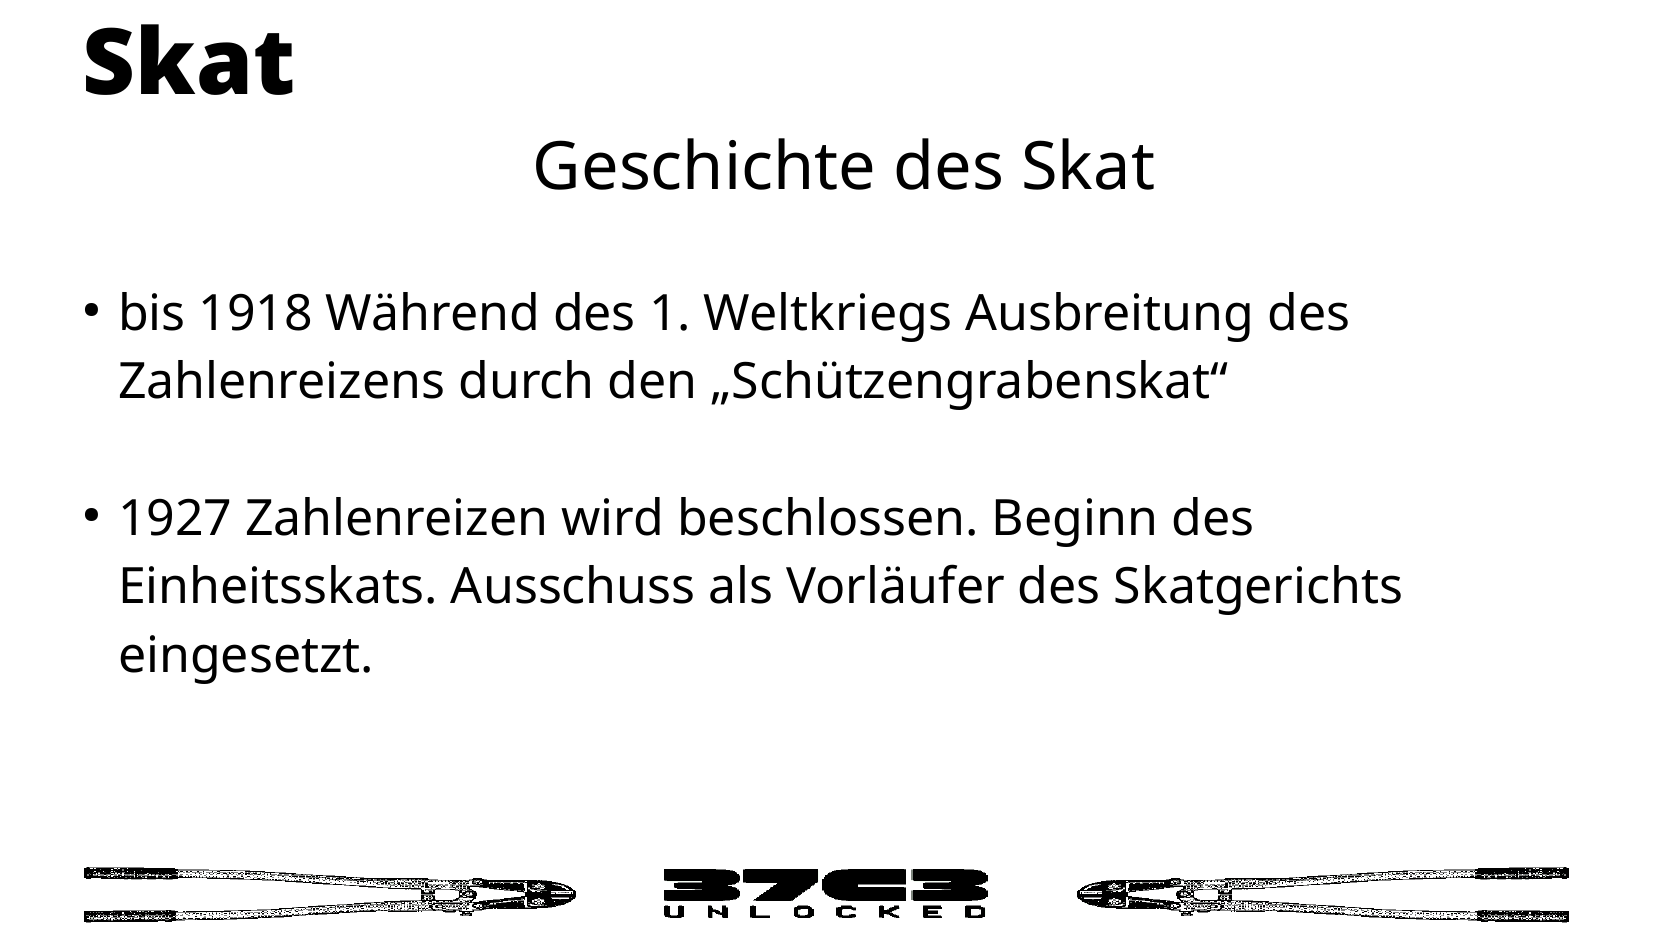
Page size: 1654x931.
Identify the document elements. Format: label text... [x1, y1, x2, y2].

subtitle Geschichte des Skat bis 1918 Während des 1. Weltkriegs Ausbreitung des Zahlenreizens durch den „Schützengrabenskat“ 1927 Zahlenreizen wird beschlossen. Beginn des Einheitsskats. Ausschuss als Vorläufer des Skatgerichts eingesetzt. [82, 118, 1571, 827]
title Skat [82, 0, 1571, 118]
picture [0, 856, 1654, 931]
